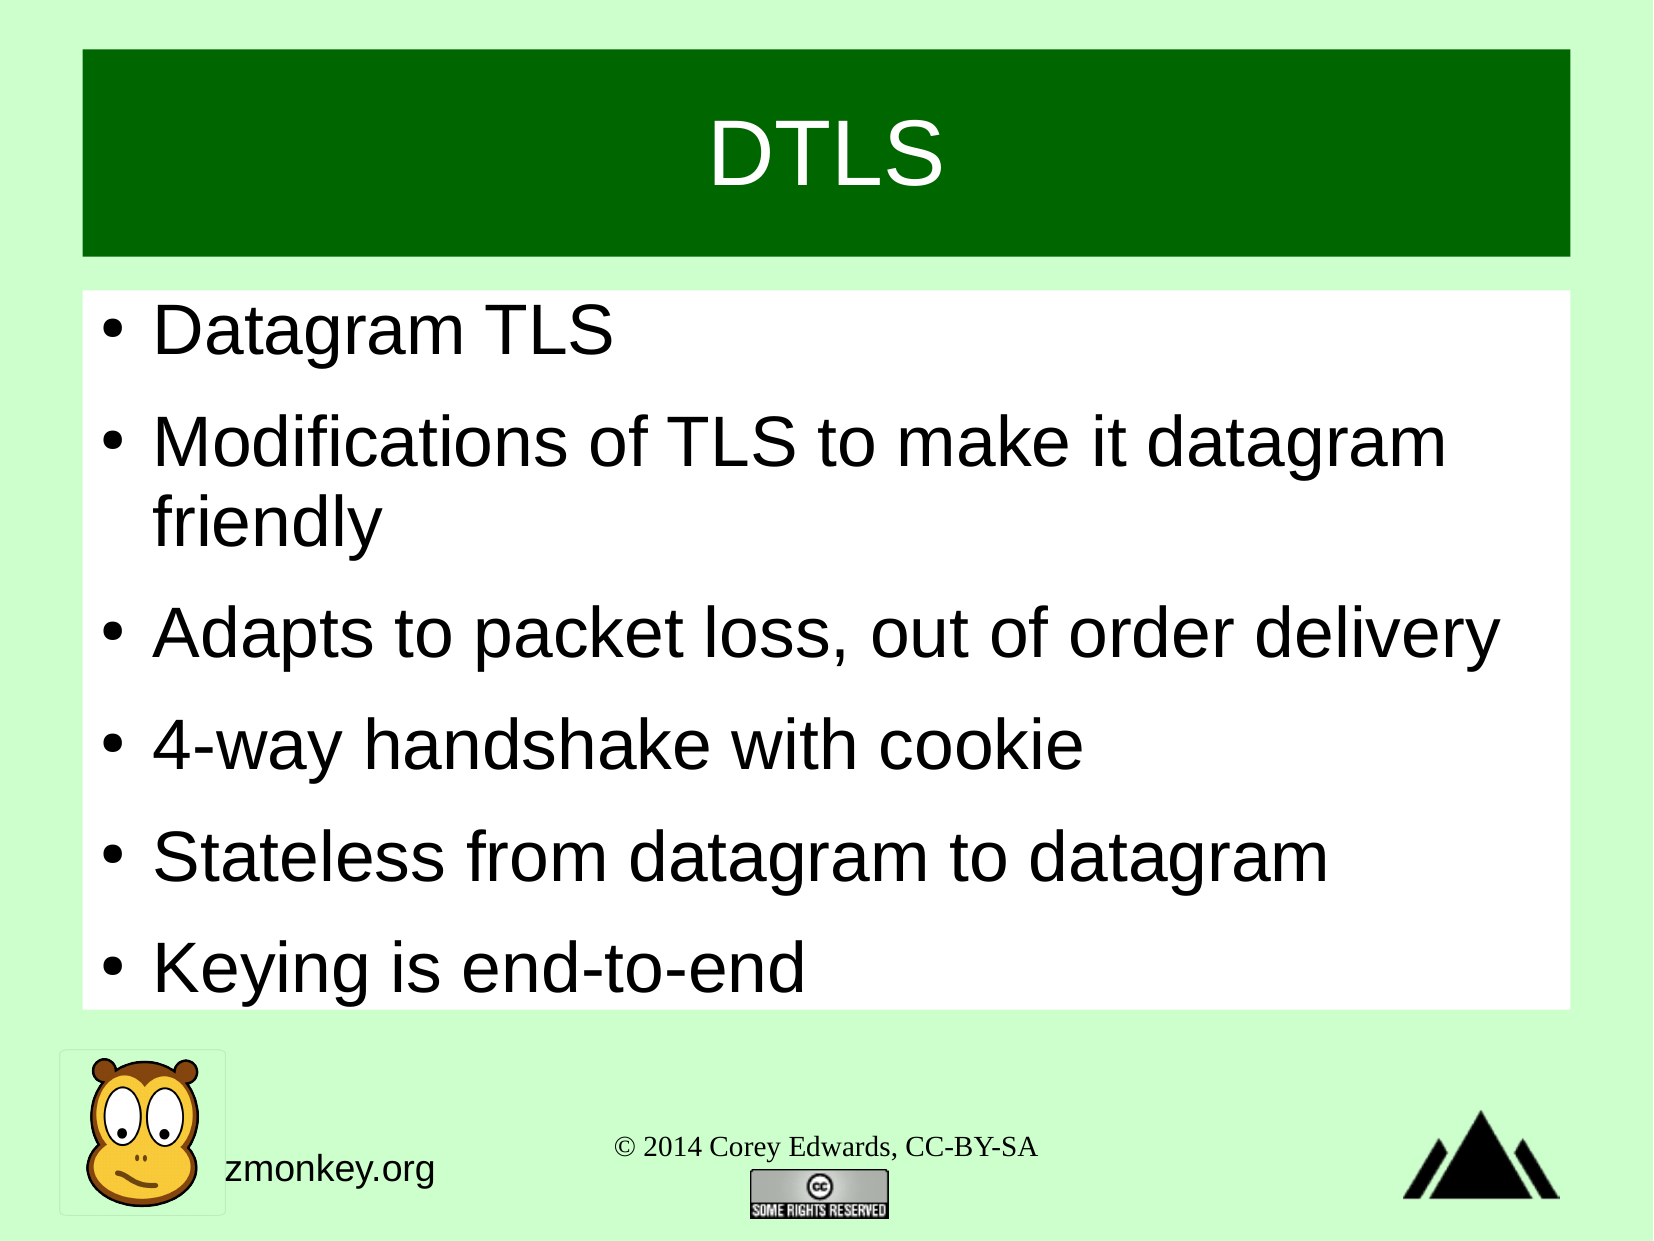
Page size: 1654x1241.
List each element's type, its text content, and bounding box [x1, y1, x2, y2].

list Datagram TLS Modifications of TLS to make it datagram friendly Adapts to packet loss, out of order delivery 4-way handshake with cookie Stateless from datagram to datagram Keying is end-to-end [82, 290, 1571, 1010]
picture [1403, 1109, 1560, 1225]
picture [750, 1169, 889, 1219]
picture [59, 1049, 226, 1216]
title DTLS [82, 49, 1571, 257]
